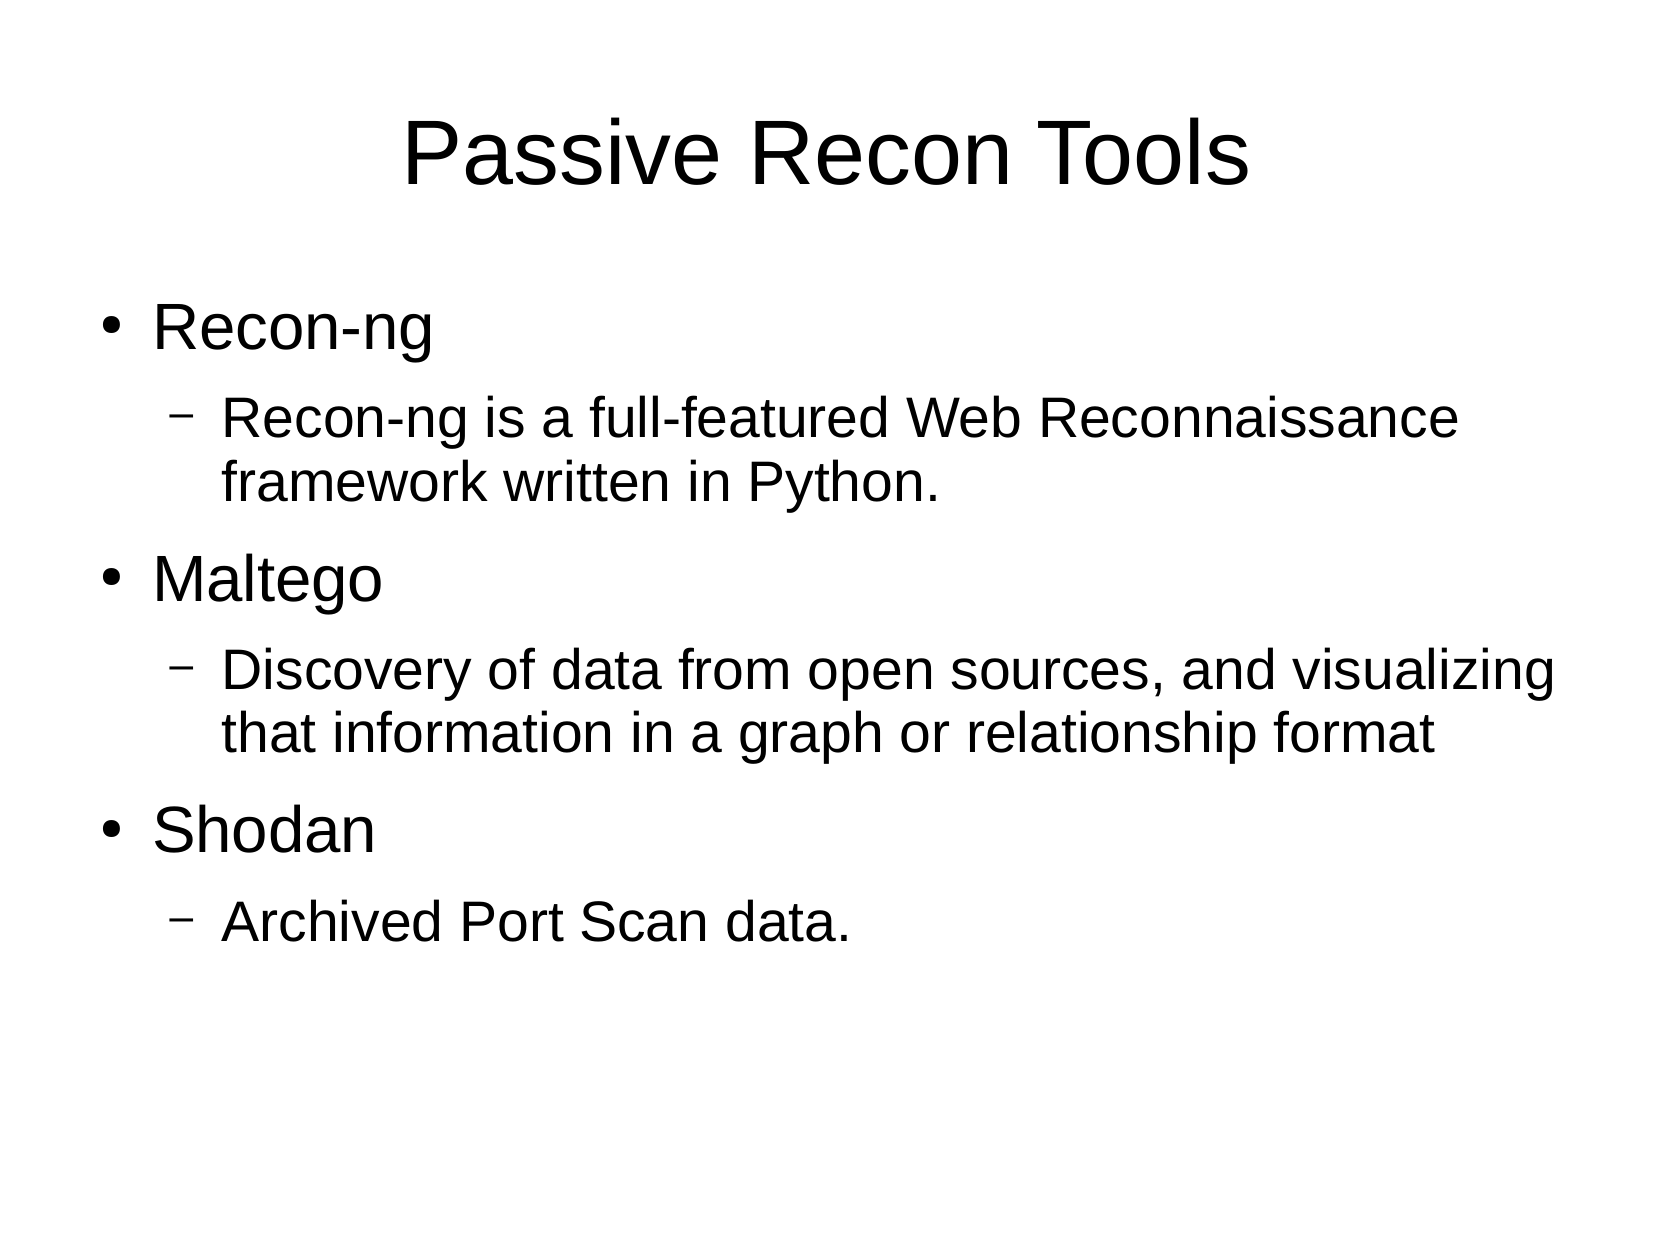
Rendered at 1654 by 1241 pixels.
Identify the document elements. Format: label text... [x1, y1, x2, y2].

list Recon-ng Recon-ng is a full-featured Web Reconnaissance framework written in Python. Maltego Discovery of data from open sources, and visualizing that information in a graph or relationship format Shodan Archived Port Scan data. [82, 290, 1571, 1010]
title Passive Recon Tools [82, 49, 1571, 257]
